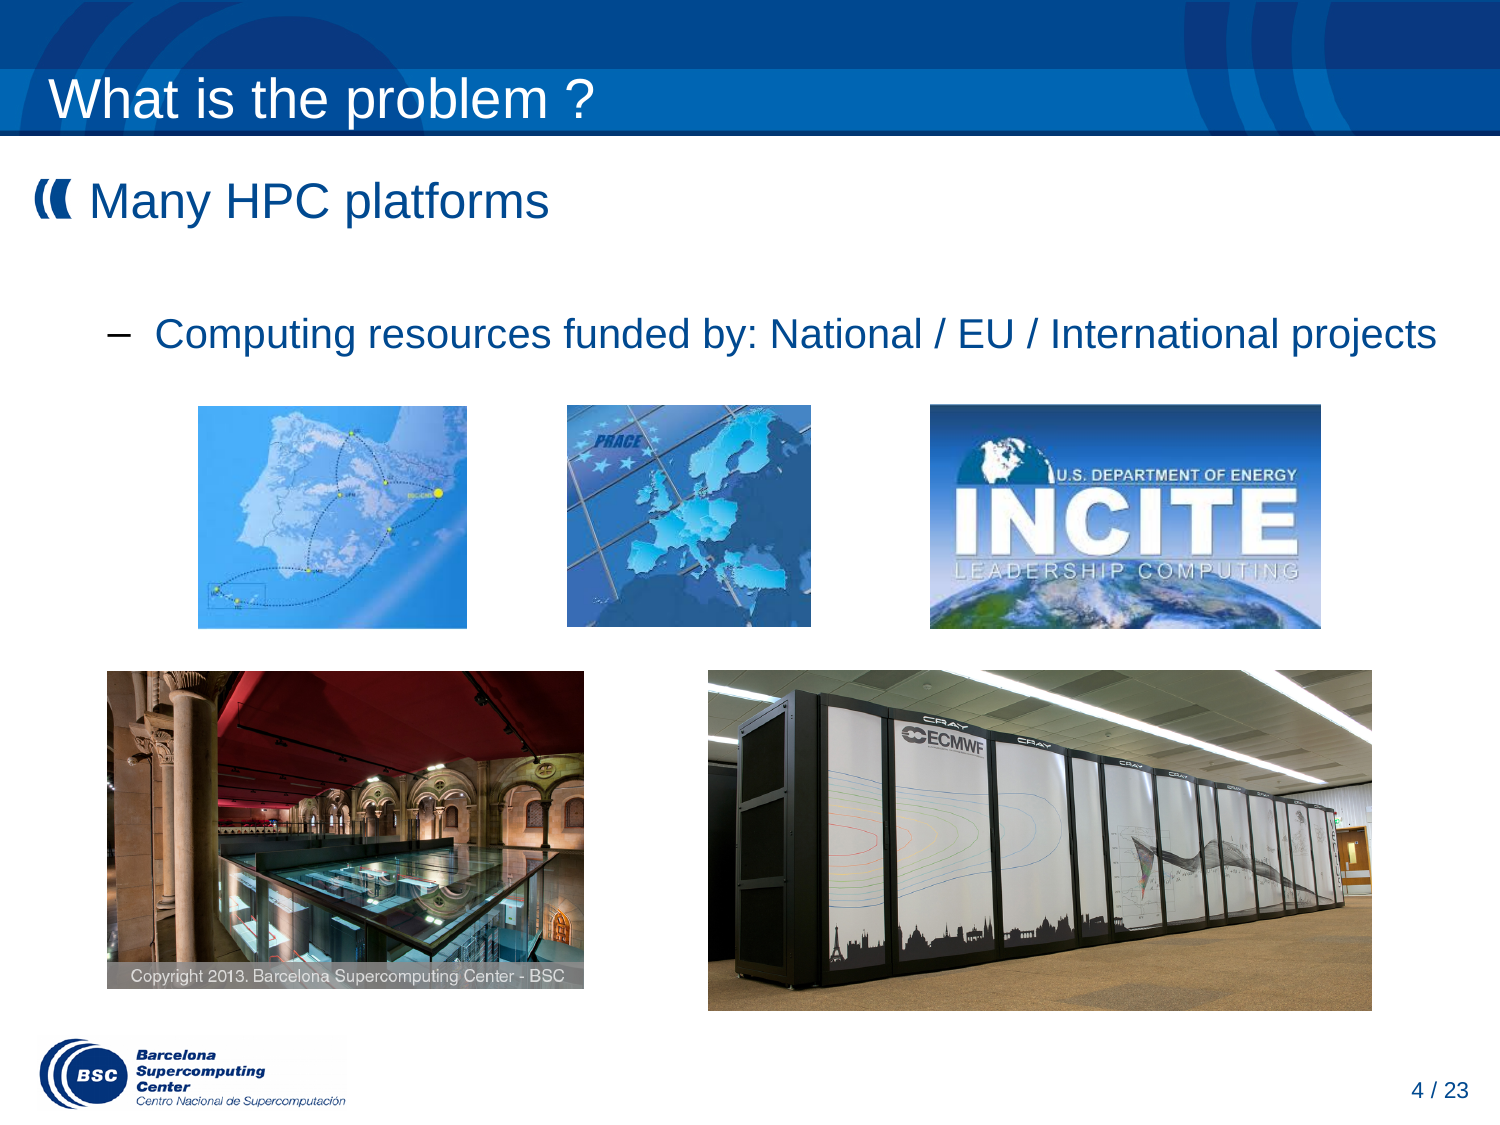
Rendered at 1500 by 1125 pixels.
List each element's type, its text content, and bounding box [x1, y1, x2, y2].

text_box <number> / 23 [1364, 1042, 1484, 1111]
picture [930, 404, 1321, 629]
picture [37, 1035, 347, 1111]
picture [0, 0, 1500, 136]
picture [708, 670, 1372, 1011]
list Many HPC platforms Computing resources funded by: National / EU / International projects [17, 160, 1483, 1012]
title What is the problem ? [17, 7, 1483, 138]
picture [198, 406, 467, 630]
picture [107, 671, 584, 989]
picture [567, 405, 811, 627]
